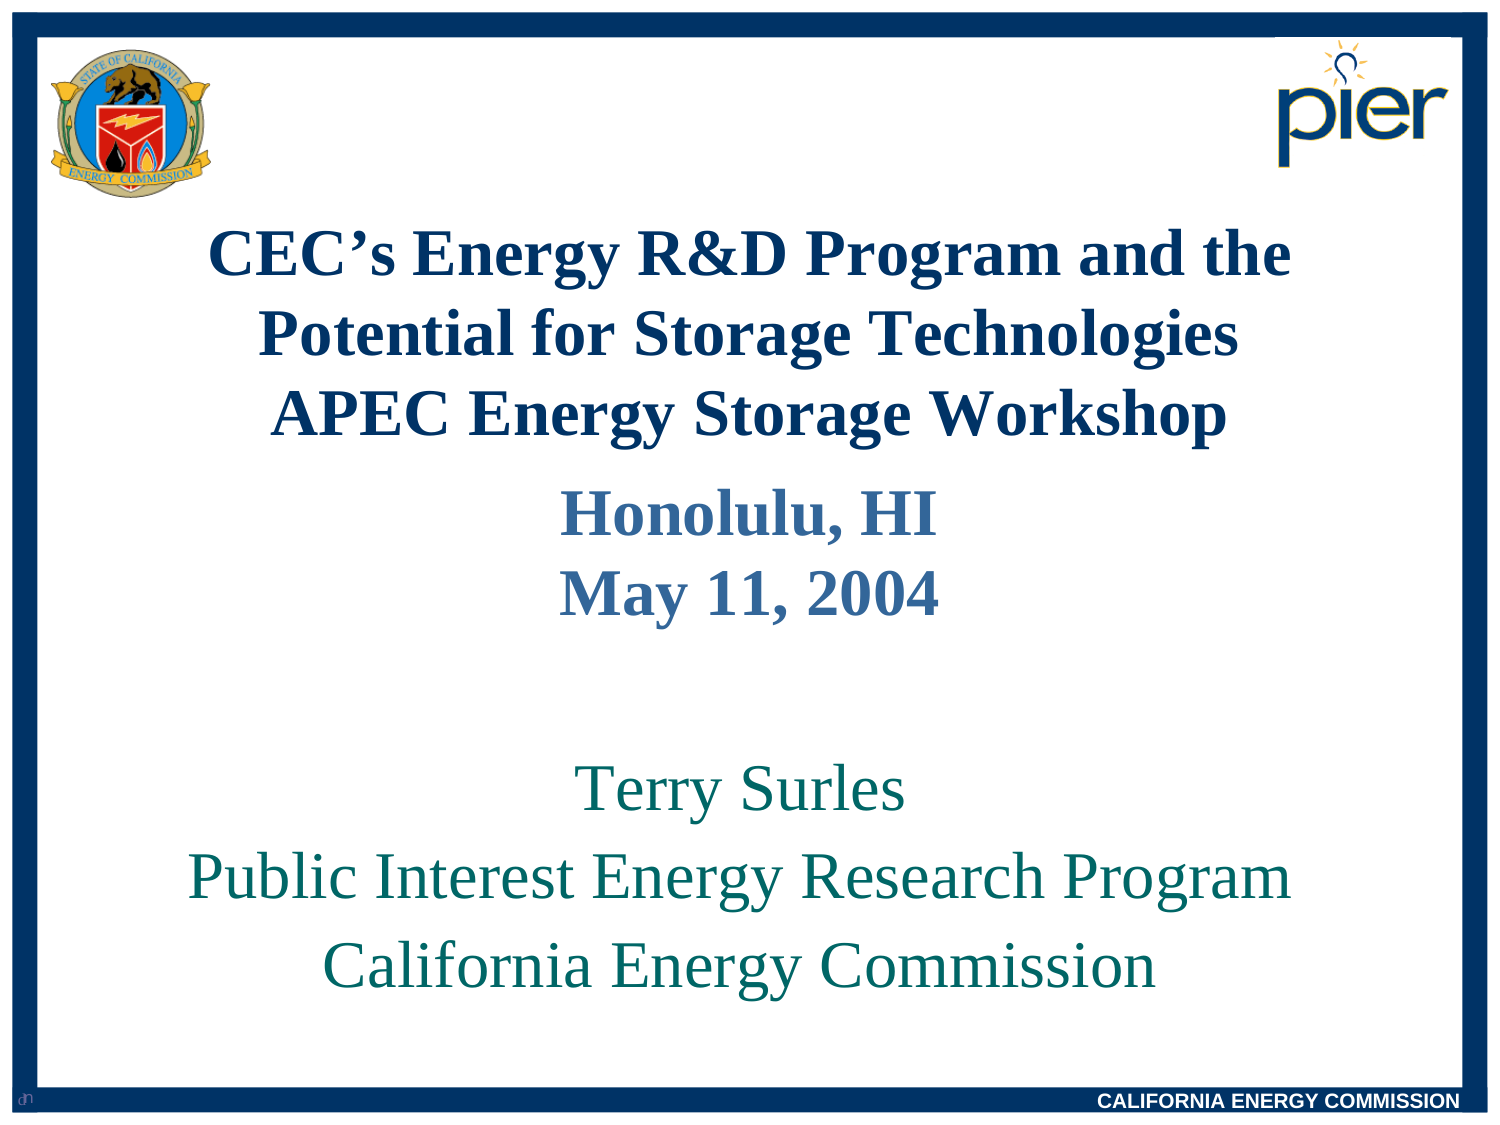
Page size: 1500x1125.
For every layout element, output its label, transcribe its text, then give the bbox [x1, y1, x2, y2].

subtitle Terry Surles Public Interest Energy Research Program California Energy Commission [53, 745, 1429, 1015]
picture [1275, 37, 1451, 171]
title CEC’s Energy R&D Program and the Potential for Storage Technologies APEC Energy Storage Workshop Honolulu, HI May 11, 2004 [112, 257, 1388, 581]
picture [50, 49, 211, 198]
